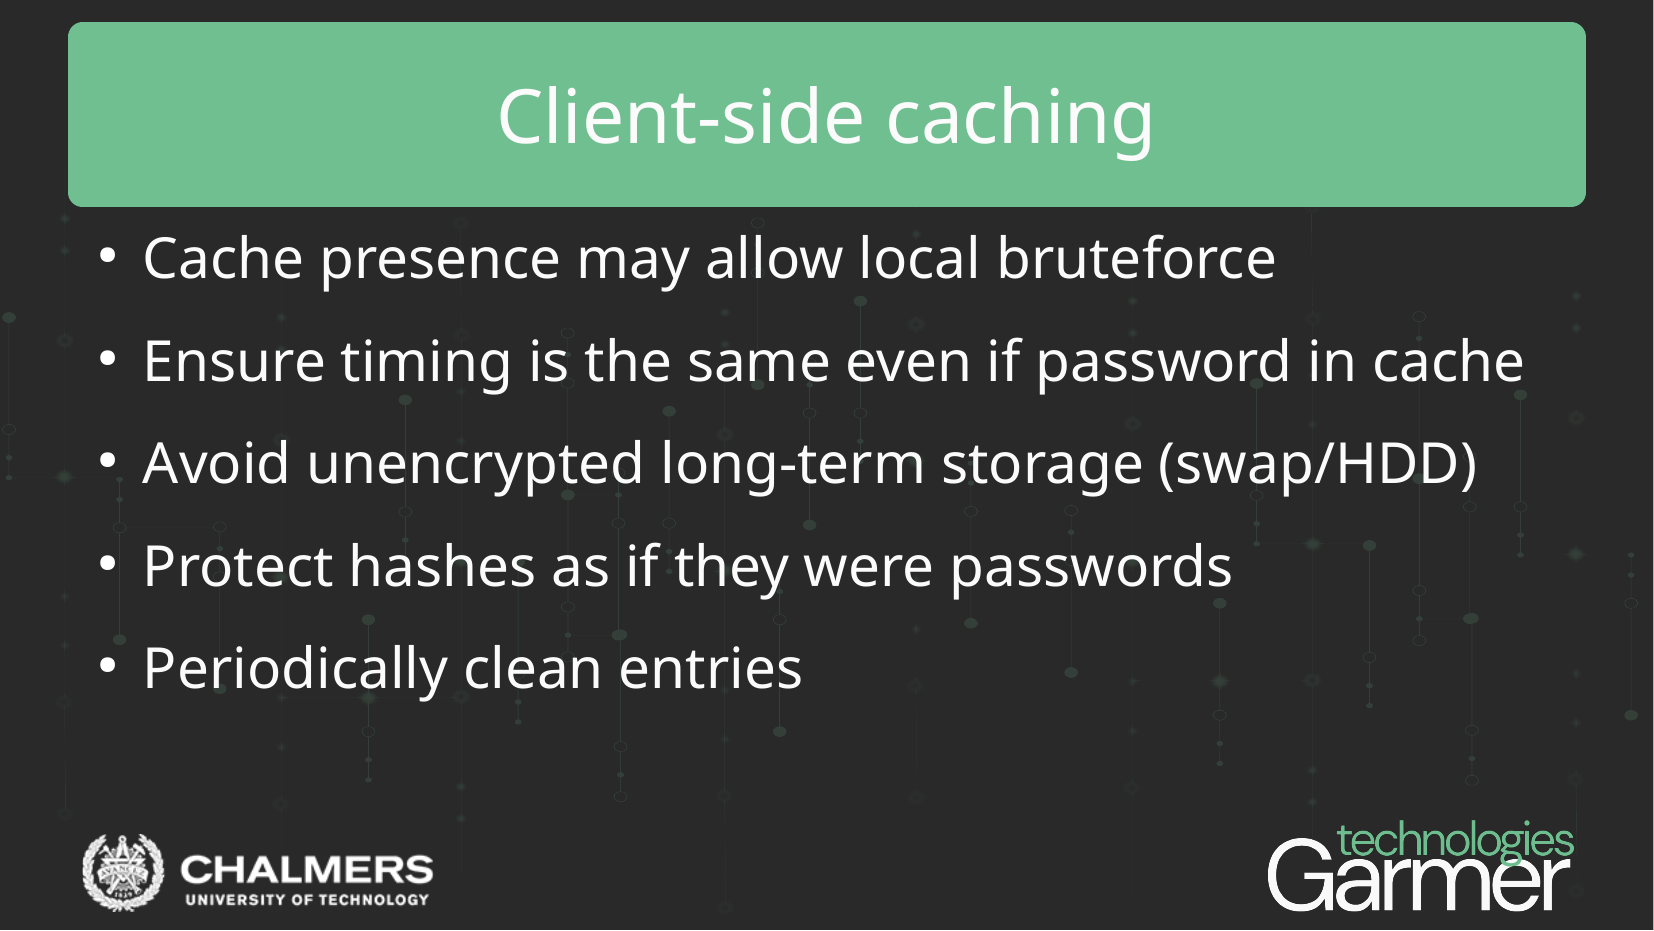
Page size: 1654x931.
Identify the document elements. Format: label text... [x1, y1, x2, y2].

title Client-side caching [82, 37, 1571, 193]
picture [1246, 807, 1607, 912]
picture [82, 834, 443, 912]
list Cache presence may allow local bruteforce Ensure timing is the same even if password in cache Avoid unencrypted long-term storage (swap/HDD) Protect hashes as if they were passwords Periodically clean entries [82, 217, 1571, 758]
